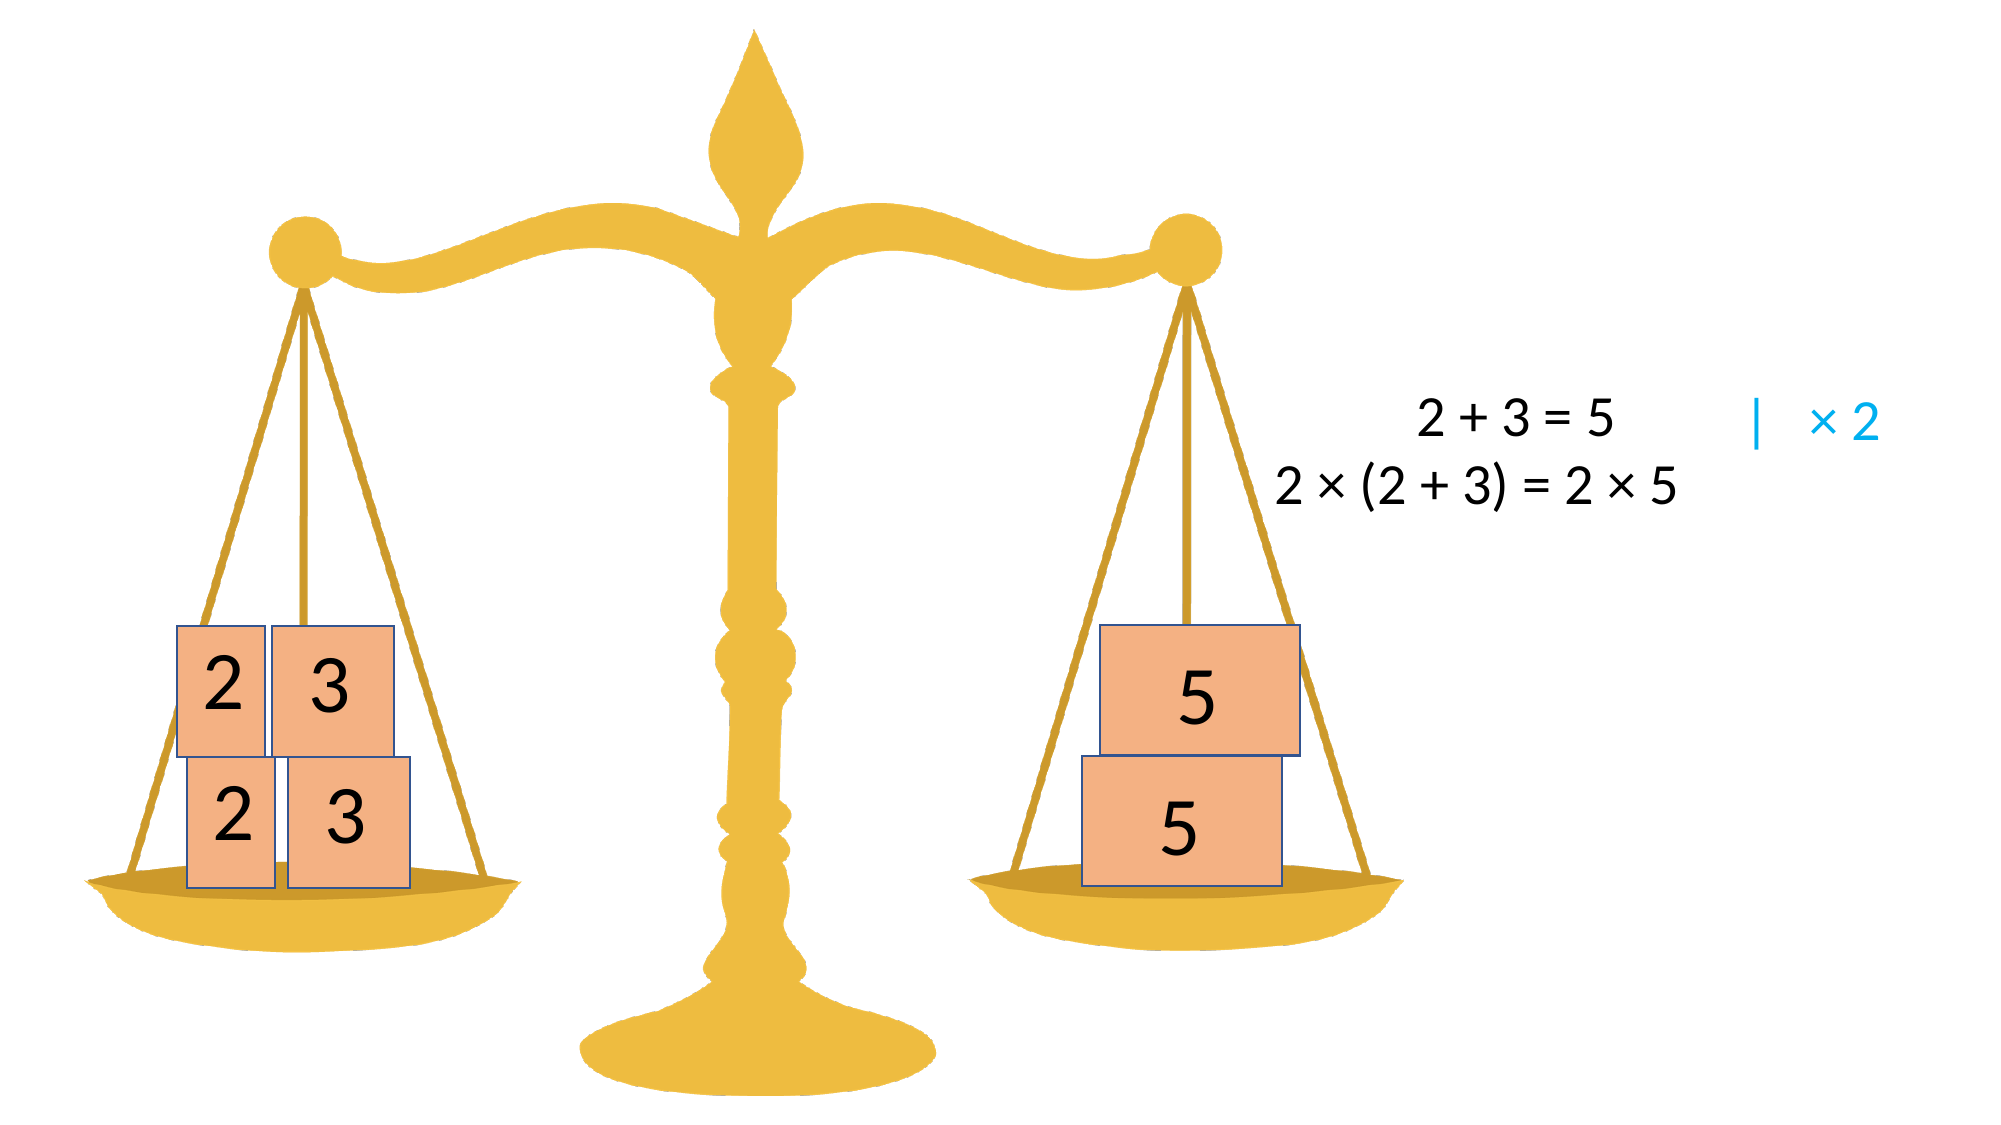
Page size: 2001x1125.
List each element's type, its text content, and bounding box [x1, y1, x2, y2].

text_box 5 [1161, 633, 1235, 749]
text_box 2 × (2 + 3) = 2 × 5 [1260, 438, 1746, 594]
picture [84, 29, 1404, 1096]
text_box [177, 626, 411, 889]
text_box 2 + 3 = 5 [1401, 370, 1665, 438]
text_box | × 2 [1728, 375, 1920, 460]
text_box 2 [197, 749, 271, 865]
text_box 2 [187, 618, 261, 734]
text_box 3 [293, 621, 367, 737]
text_box [1081, 624, 1301, 887]
text_box 5 [1143, 764, 1217, 880]
text_box 3 [309, 758, 383, 868]
